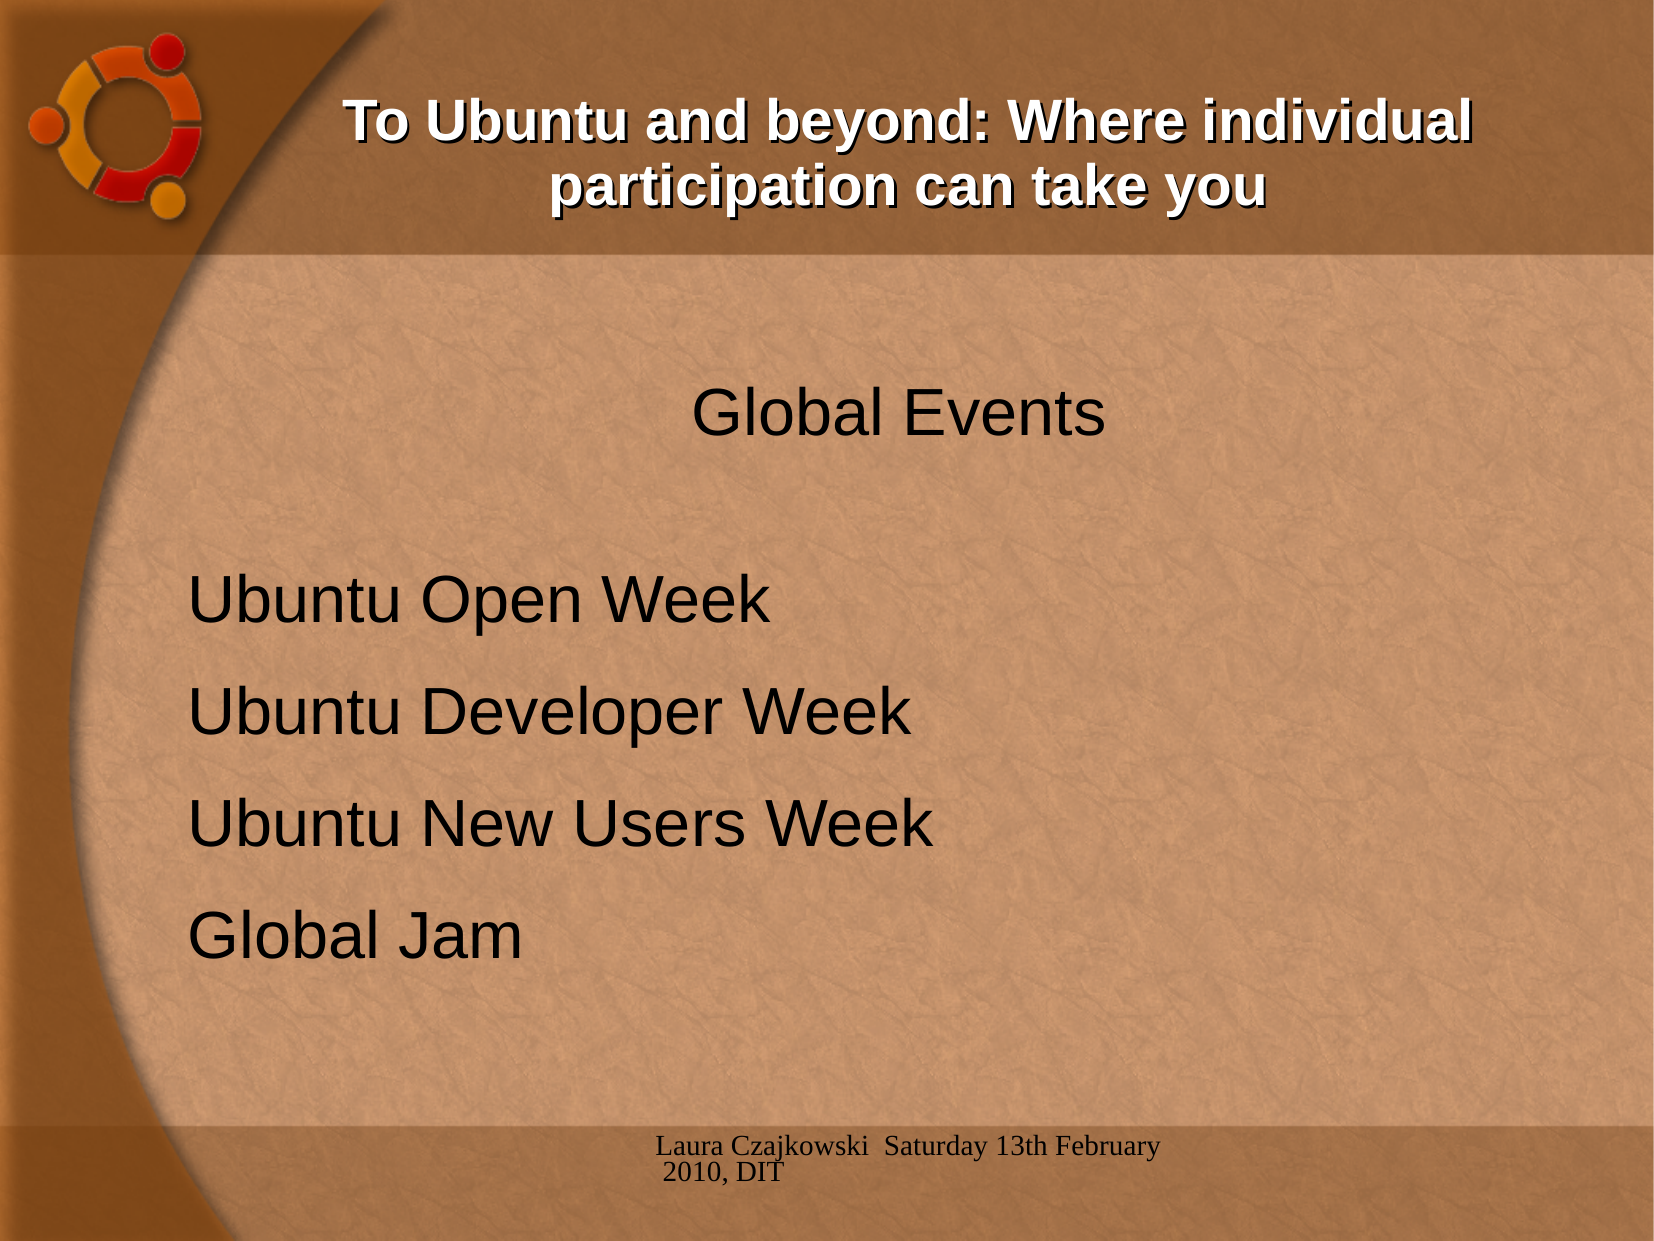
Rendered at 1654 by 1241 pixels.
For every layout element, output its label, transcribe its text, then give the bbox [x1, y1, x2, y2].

picture [0, 0, 1654, 1241]
title To Ubuntu and beyond: Where individual participation can take you [187, 56, 1630, 250]
subtitle Global Events Ubuntu Open Week Ubuntu Developer Week Ubuntu New Users Week Global Jam [187, 309, 1630, 1114]
